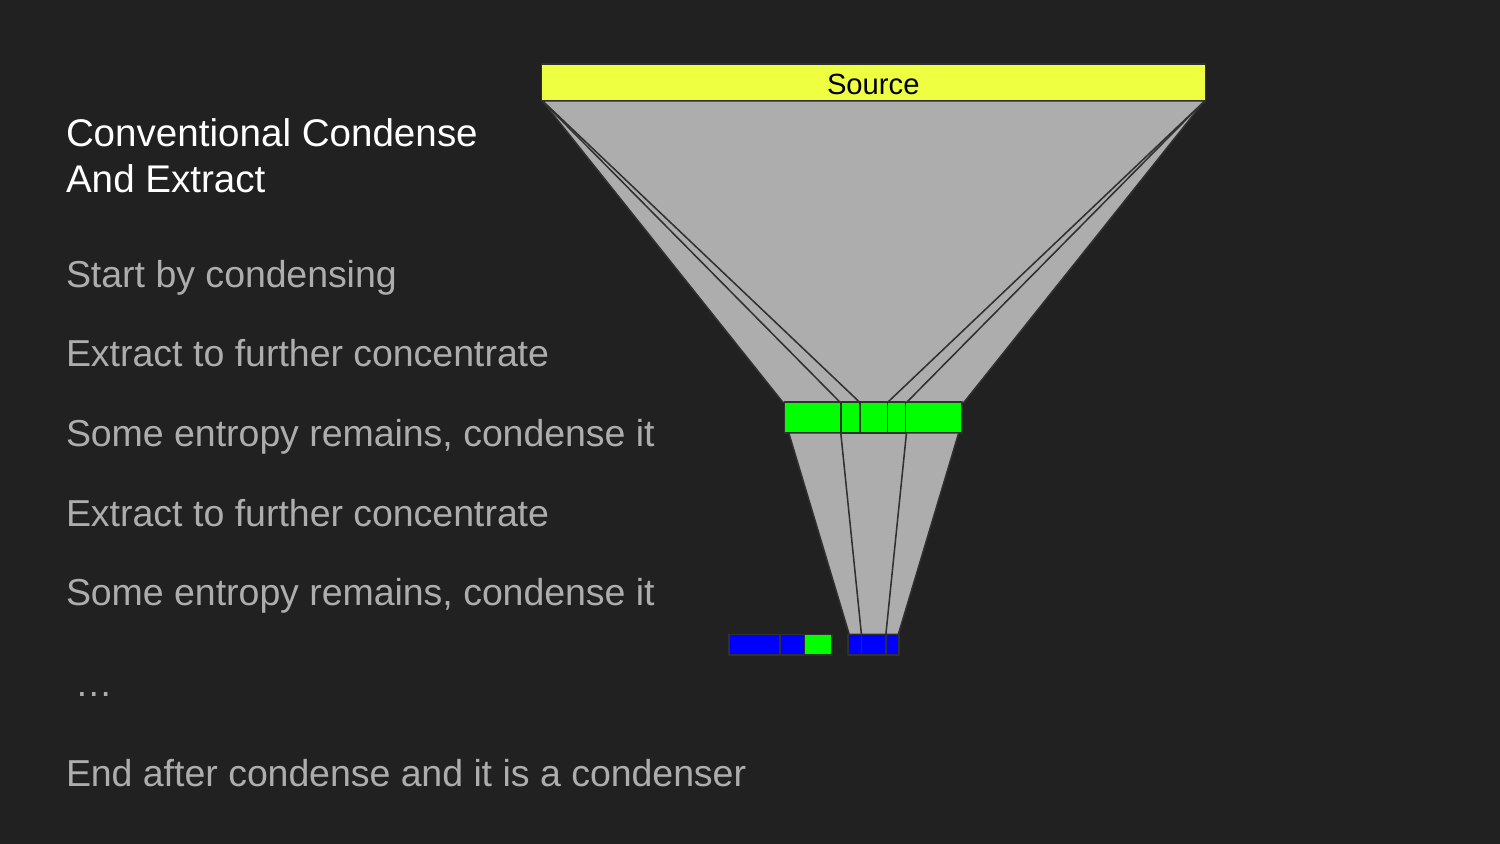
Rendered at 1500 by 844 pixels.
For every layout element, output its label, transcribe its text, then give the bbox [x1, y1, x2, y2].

list End after condense and it is a condenser [51, 727, 908, 795]
list Some entropy remains, condense it [51, 546, 685, 614]
text_box [542, 100, 1205, 655]
list Some entropy remains, condense it [51, 387, 685, 455]
list … [59, 636, 694, 704]
text_box [729, 634, 832, 655]
title Conventional Condense And Extract [51, 91, 512, 216]
list Extract to further concentrate [51, 307, 629, 375]
list Extract to further concentrate [51, 467, 629, 534]
list Start by condensing [51, 227, 512, 295]
text_box Source [541, 64, 1206, 102]
